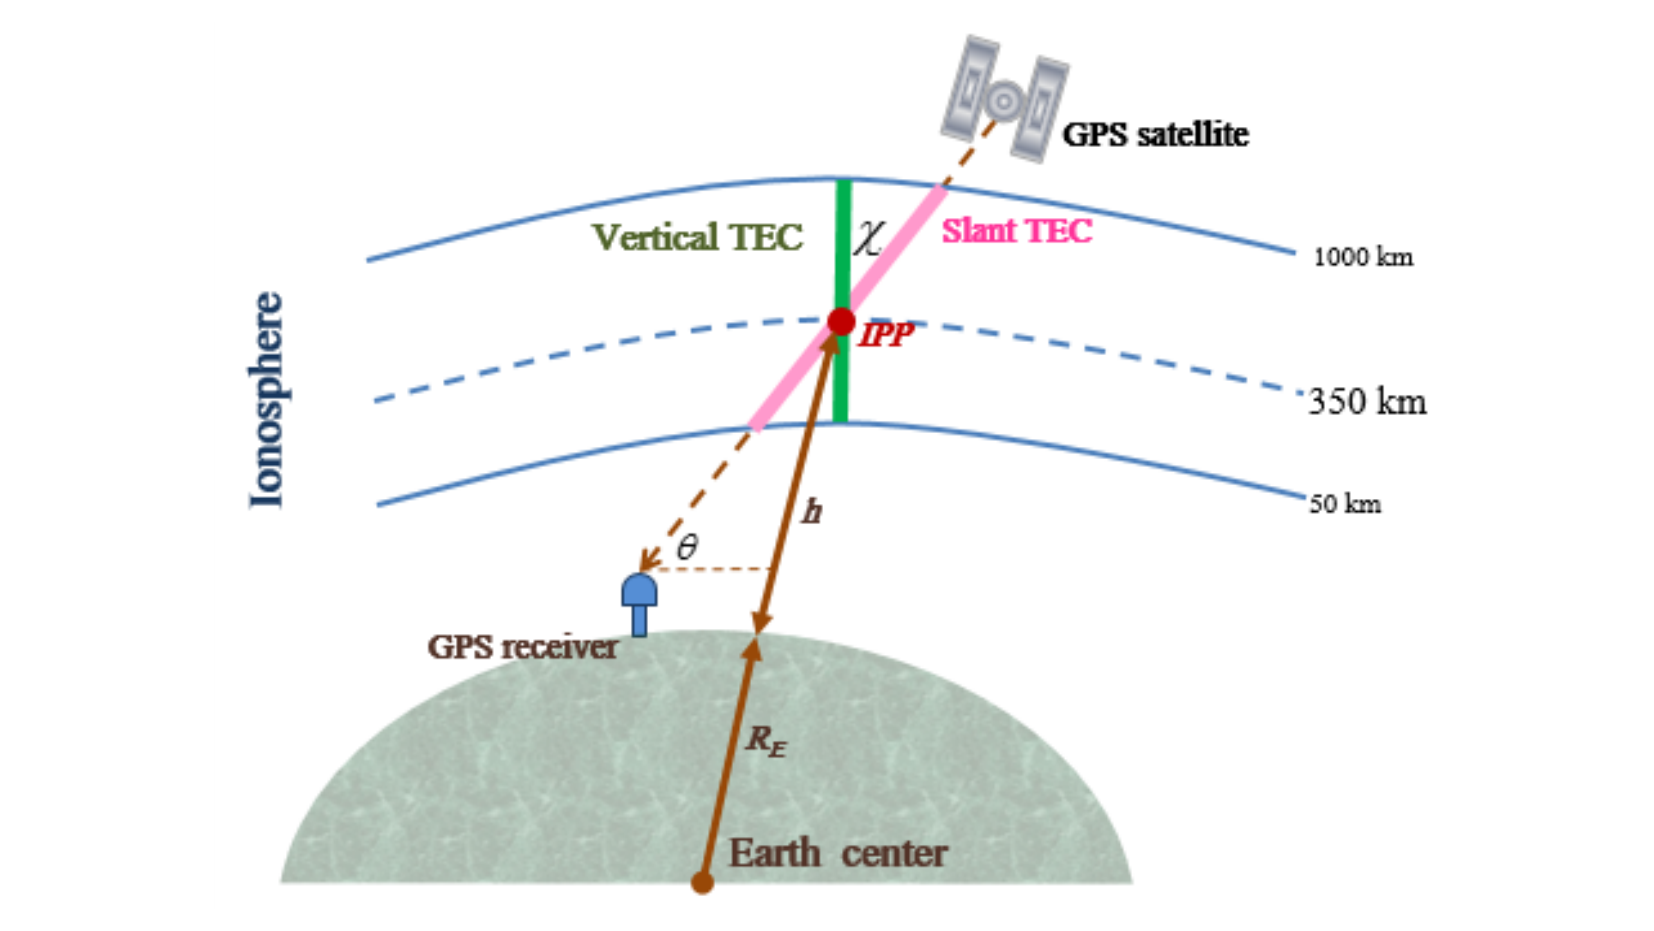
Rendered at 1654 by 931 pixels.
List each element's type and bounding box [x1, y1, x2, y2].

picture [213, 22, 1451, 909]
